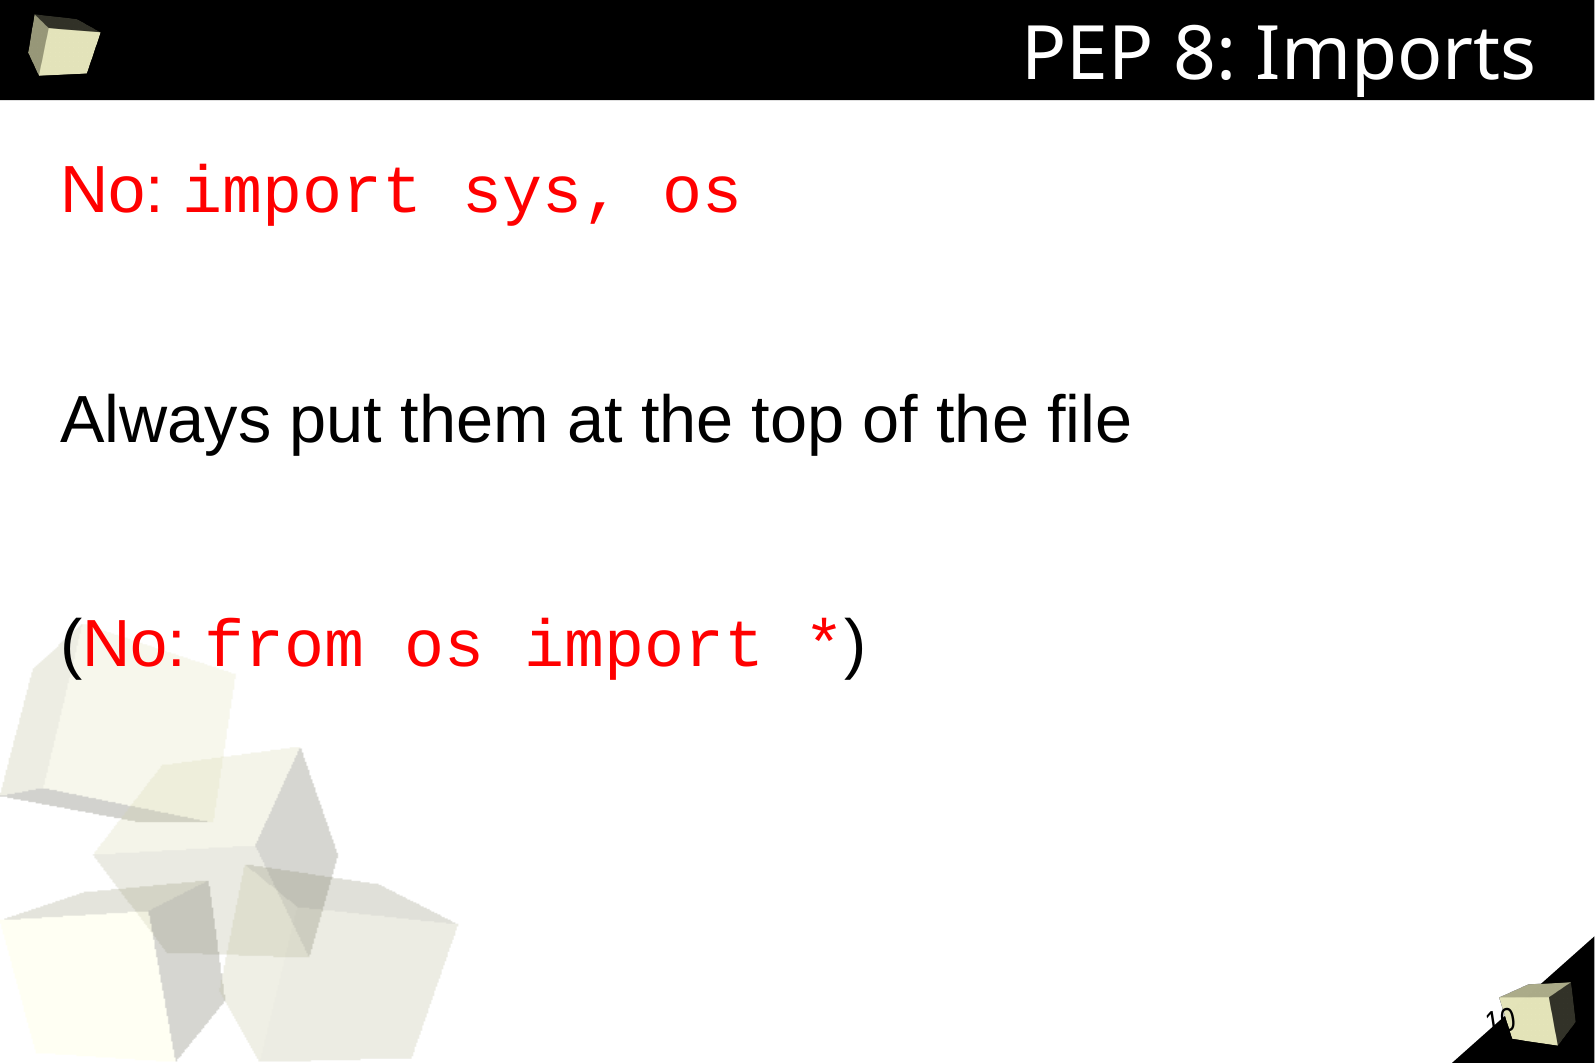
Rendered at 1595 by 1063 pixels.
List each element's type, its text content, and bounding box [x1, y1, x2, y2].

list No: import sys, os Always put them at the top of the file (No: from os import *) [42, 151, 1554, 1041]
title PEP 8: Imports [113, 0, 1538, 104]
picture [0, 623, 460, 1063]
